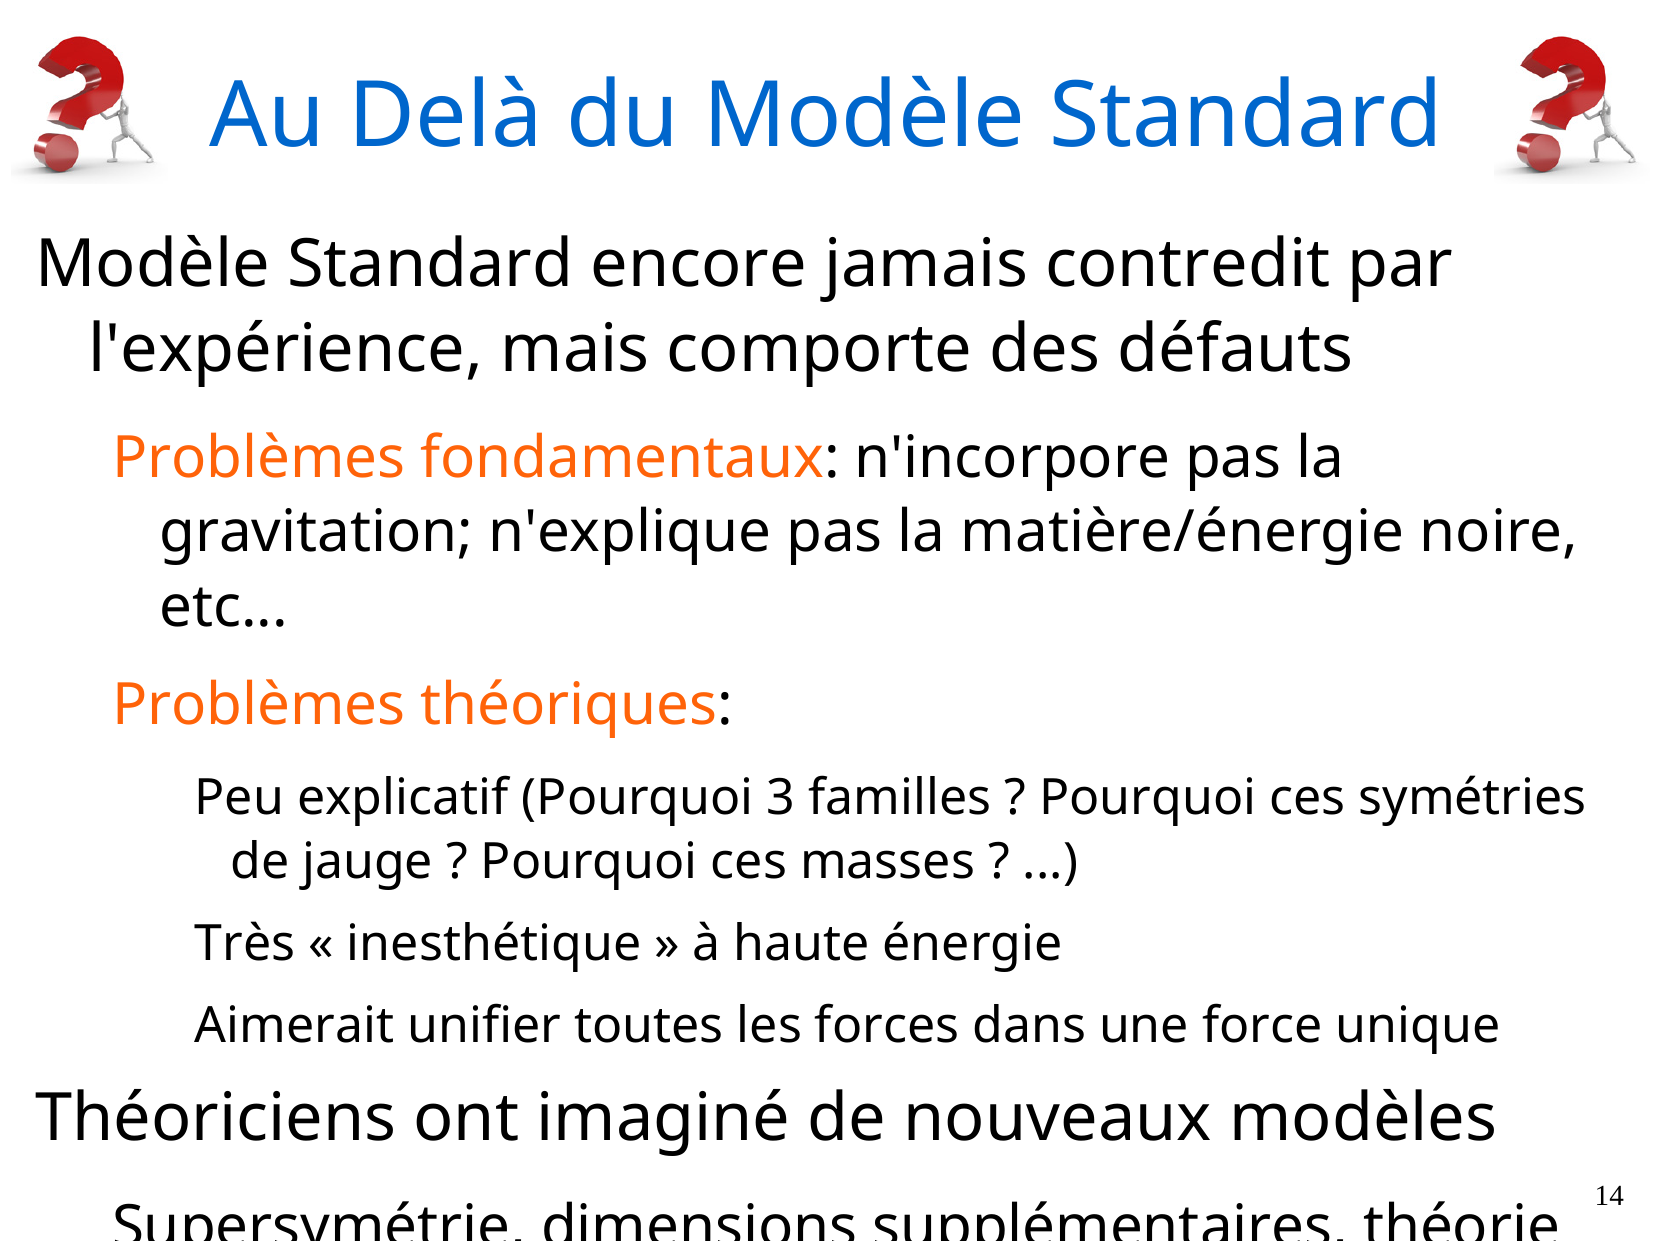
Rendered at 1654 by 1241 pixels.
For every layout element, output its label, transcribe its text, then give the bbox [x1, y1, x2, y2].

list Modèle Standard encore jamais contredit par l'expérience, mais comporte des défauts Problèmes fondamentaux: n'incorpore pas la gravitation; n'explique pas la matière/énergie noire, etc... Problèmes théoriques: Peu explicatif (Pourquoi 3 familles ? Pourquoi ces symétries de jauge ? Pourquoi ces masses ? ...)‏ Très « inesthétique » à haute énergie Aimerait unifier toutes les forces dans une force unique Théoriciens ont imaginé de nouveaux modèles Supersymétrie, dimensions supplémentaires, théorie des cordes, ... [17, 219, 1642, 1235]
picture [11, 23, 168, 184]
title Au Delà du Modèle Standard [0, 8, 1654, 216]
picture [1494, 23, 1650, 184]
